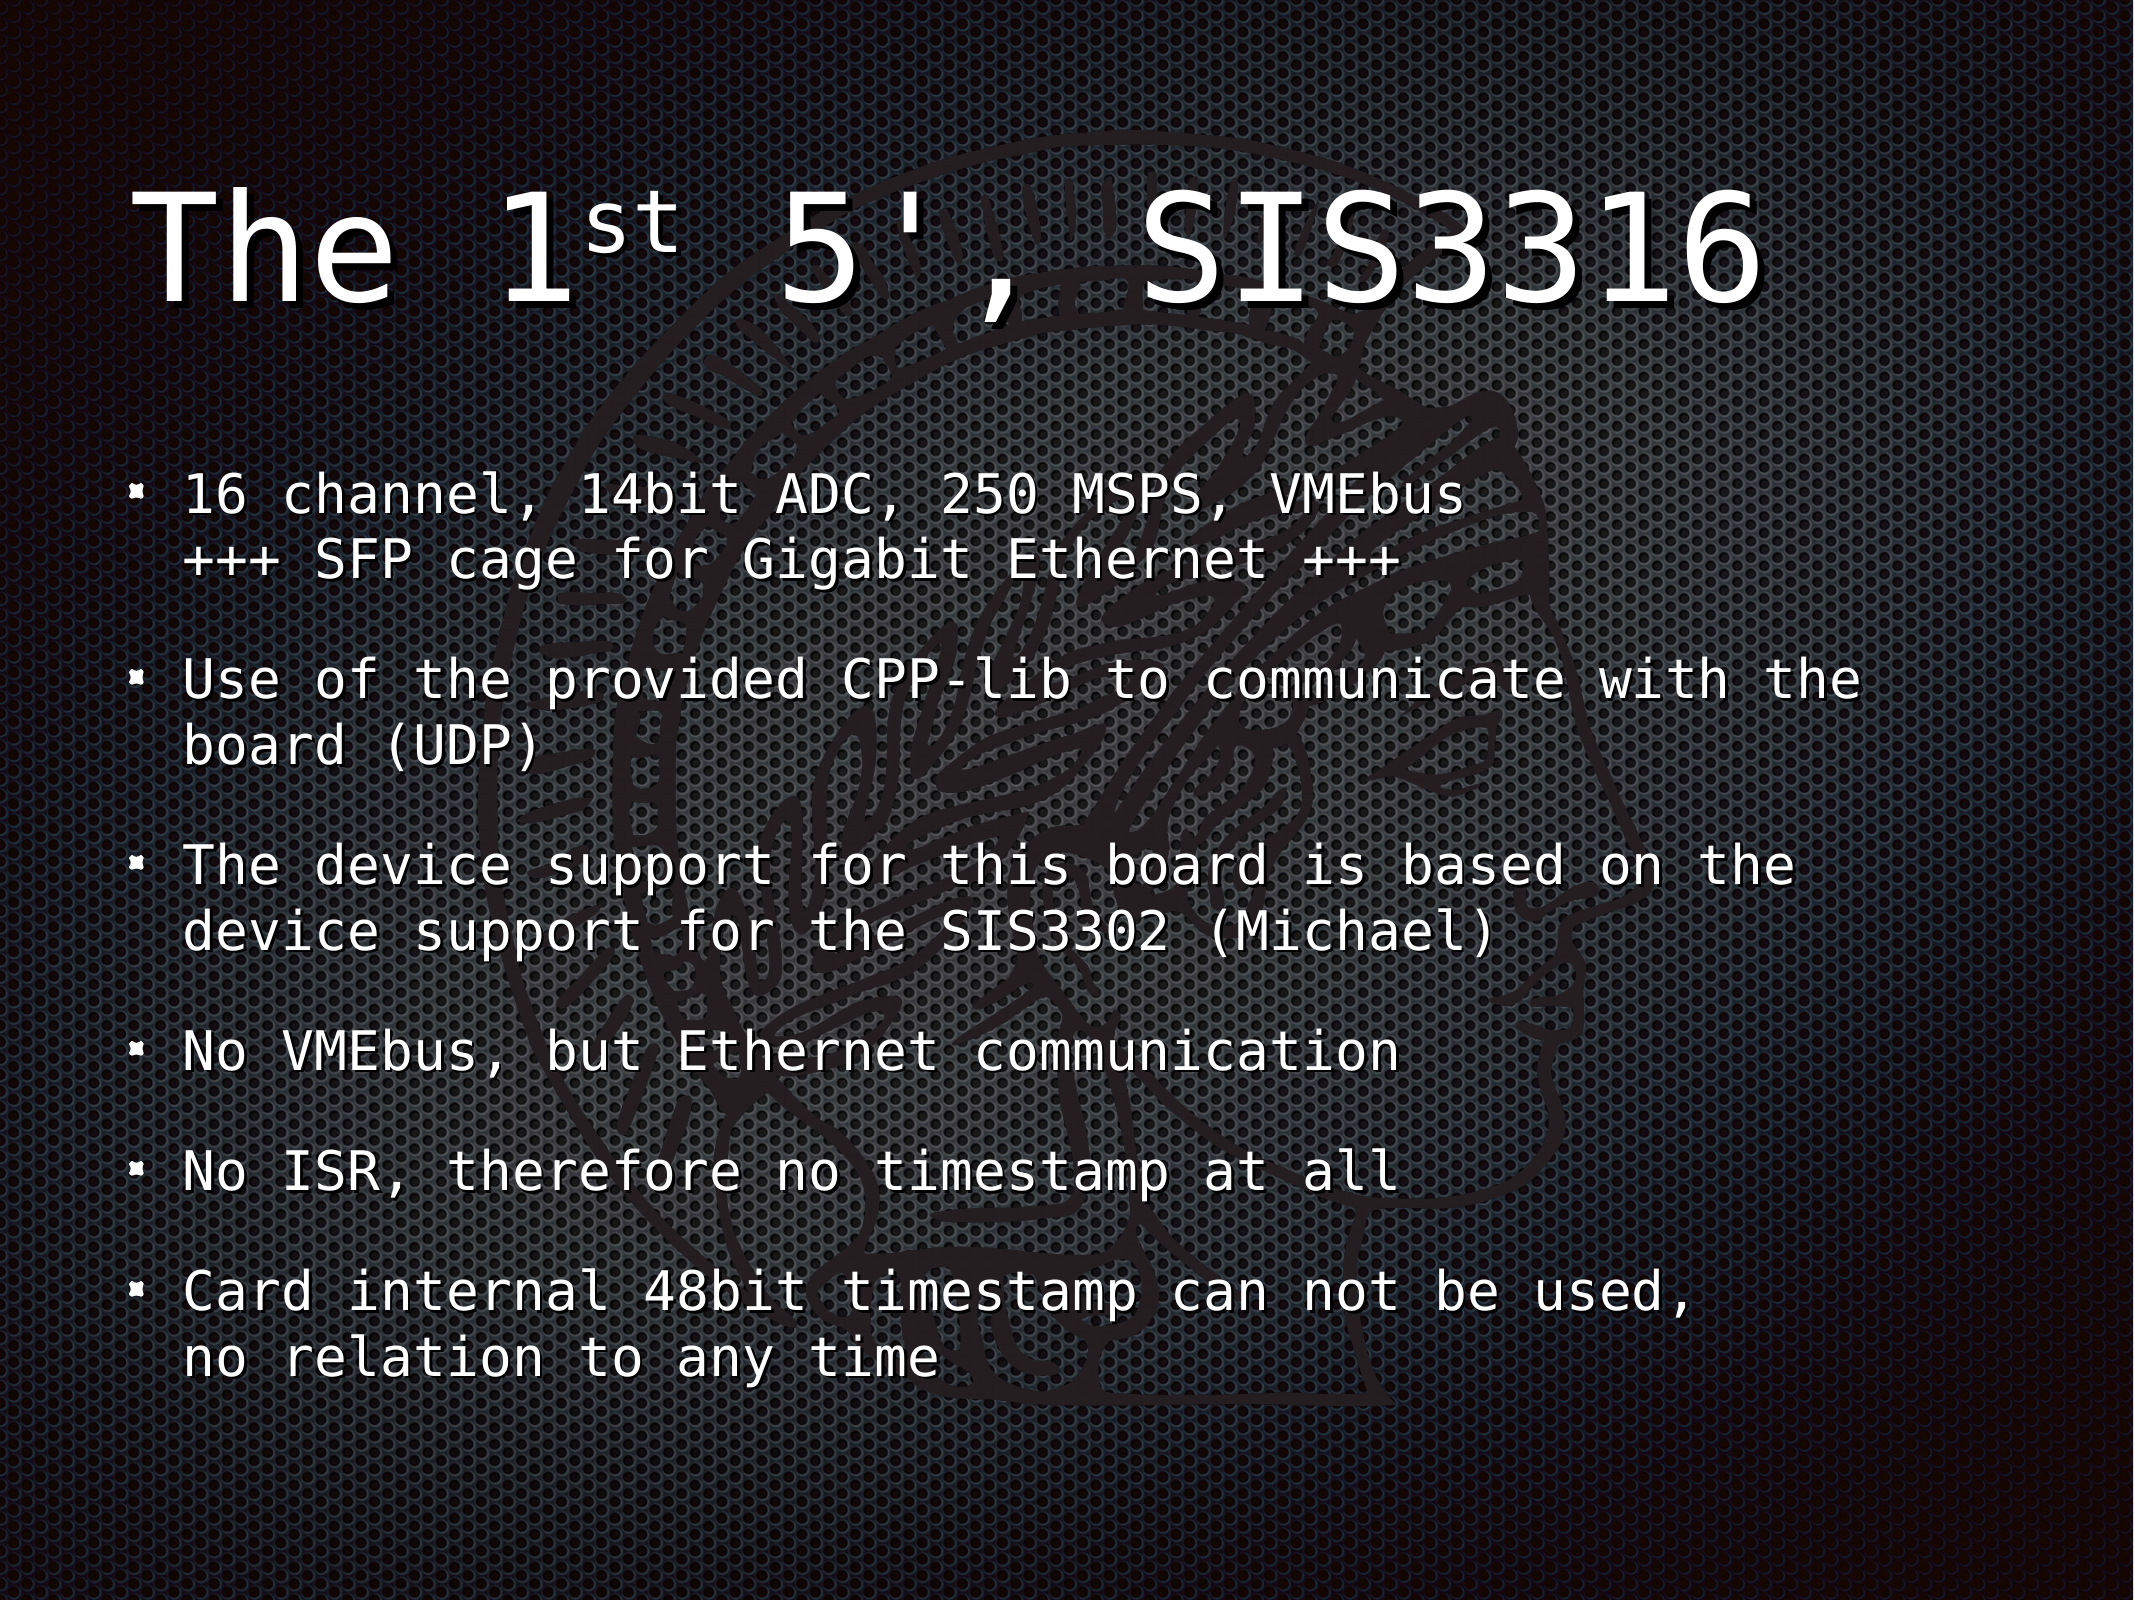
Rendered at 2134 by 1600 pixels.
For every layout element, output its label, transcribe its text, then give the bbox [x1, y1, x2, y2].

list 16 channel, 14bit ADC, 250 MSPS, VMEbus +++ SFP cage for Gigabit Ethernet +++ Use of the provided CPP-lib to communicate with the board (UDP) The device support for this board is based on the device support for the SIS3302 (Michael) No VMEbus, but Ethernet communication No ISR, therefore no timestamp at all Card internal 48bit timestamp can not be used, no relation to any time [129, 454, 2005, 1392]
picture [0, 0, 2134, 1600]
title The 1st 5', SIS3316 [129, 41, 2005, 442]
